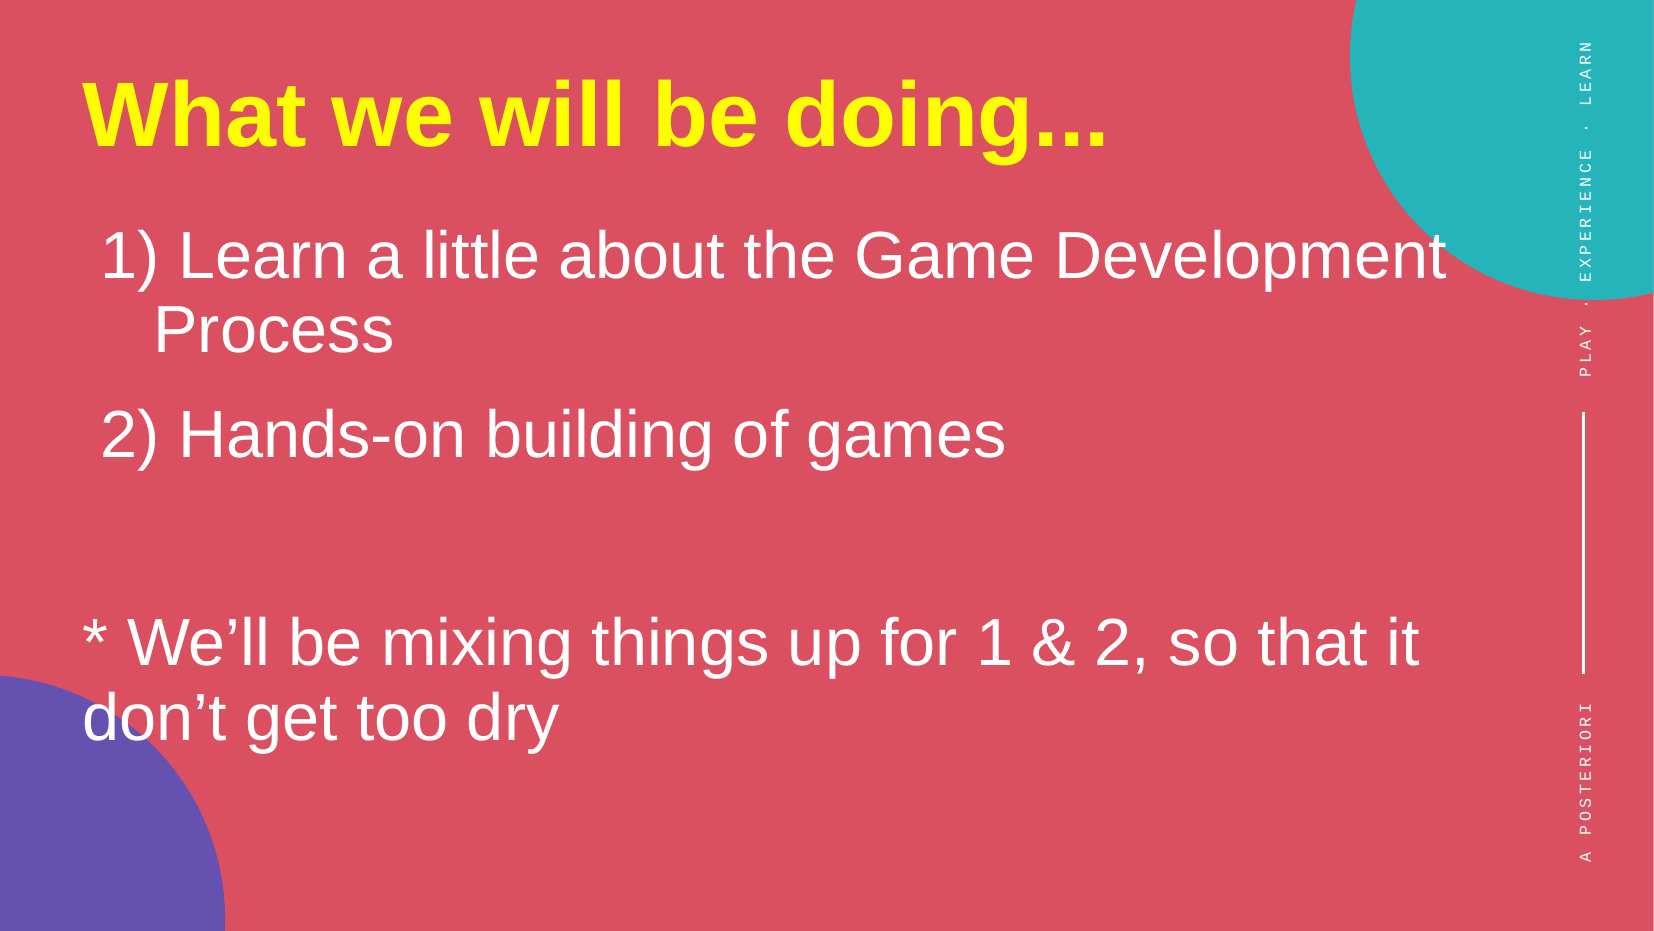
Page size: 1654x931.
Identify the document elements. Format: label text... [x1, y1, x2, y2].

title What we will be doing... [82, 37, 1351, 193]
list Learn a little about the Game Development Process Hands-on building of games * We’ll be mixing things up for 1 & 2, so that it don’t get too dry [82, 217, 1571, 826]
